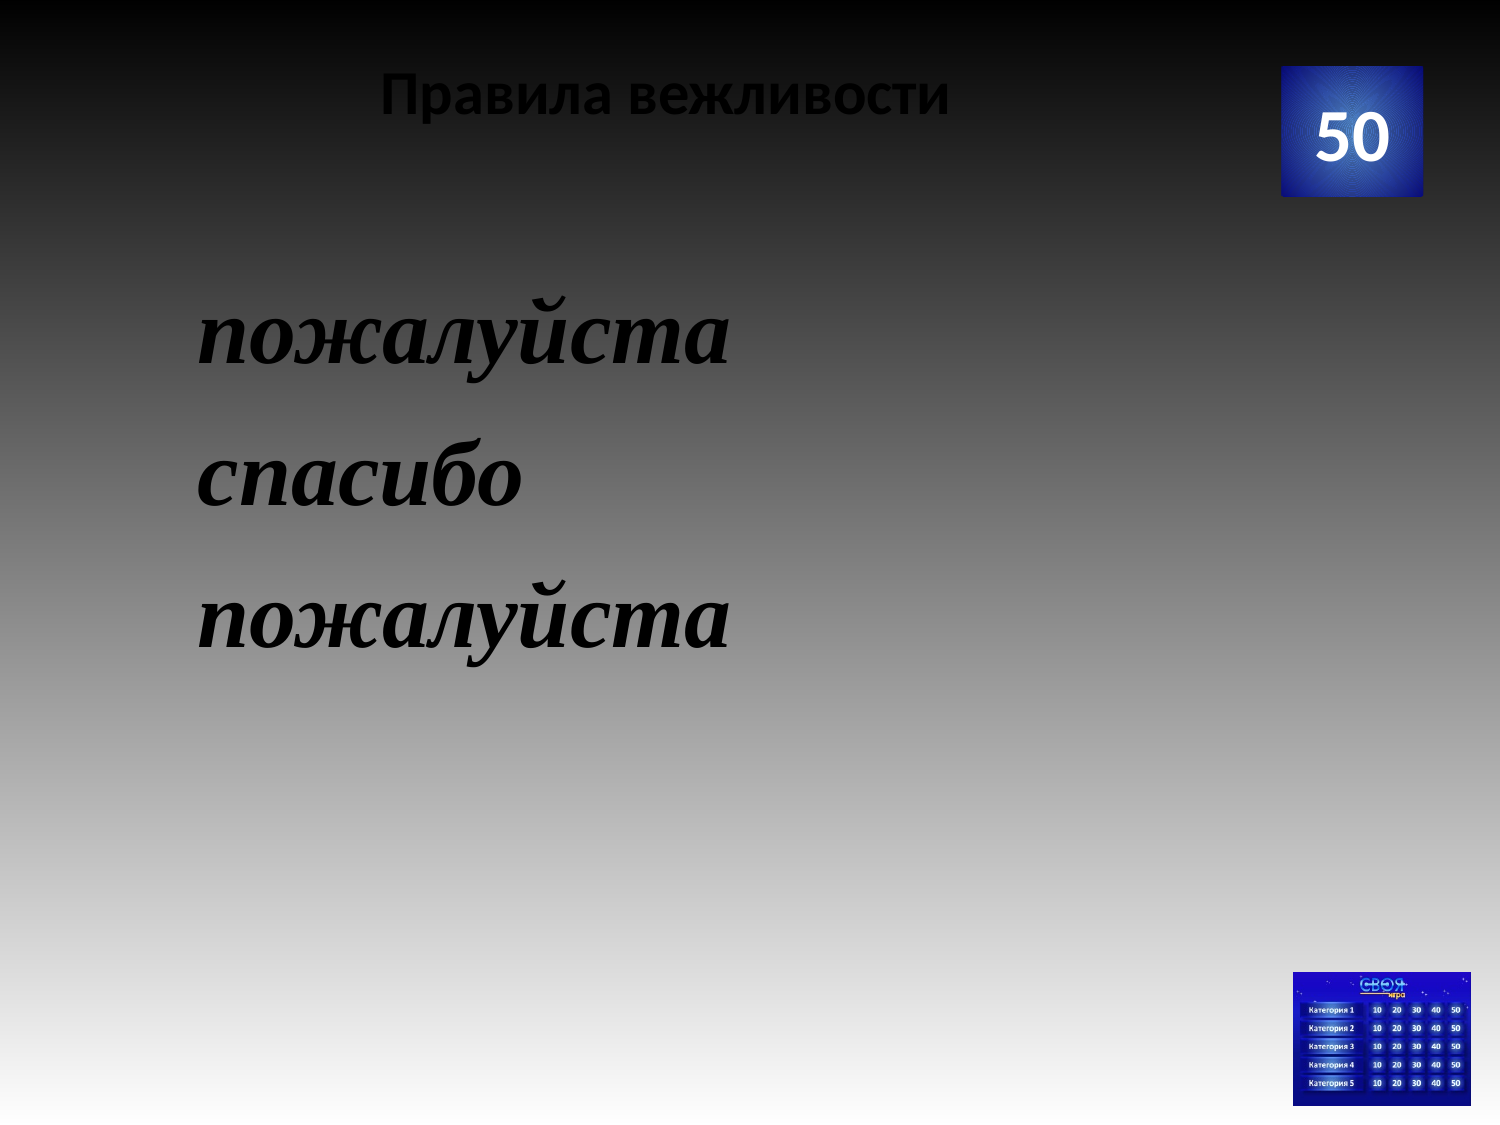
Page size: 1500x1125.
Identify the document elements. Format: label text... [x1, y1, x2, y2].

text_box 50 [1281, 66, 1424, 197]
list пожалуйста спасибо пожалуйста [183, 262, 1425, 1000]
title Правила вежливости [75, 45, 1258, 233]
picture [1293, 972, 1471, 1106]
